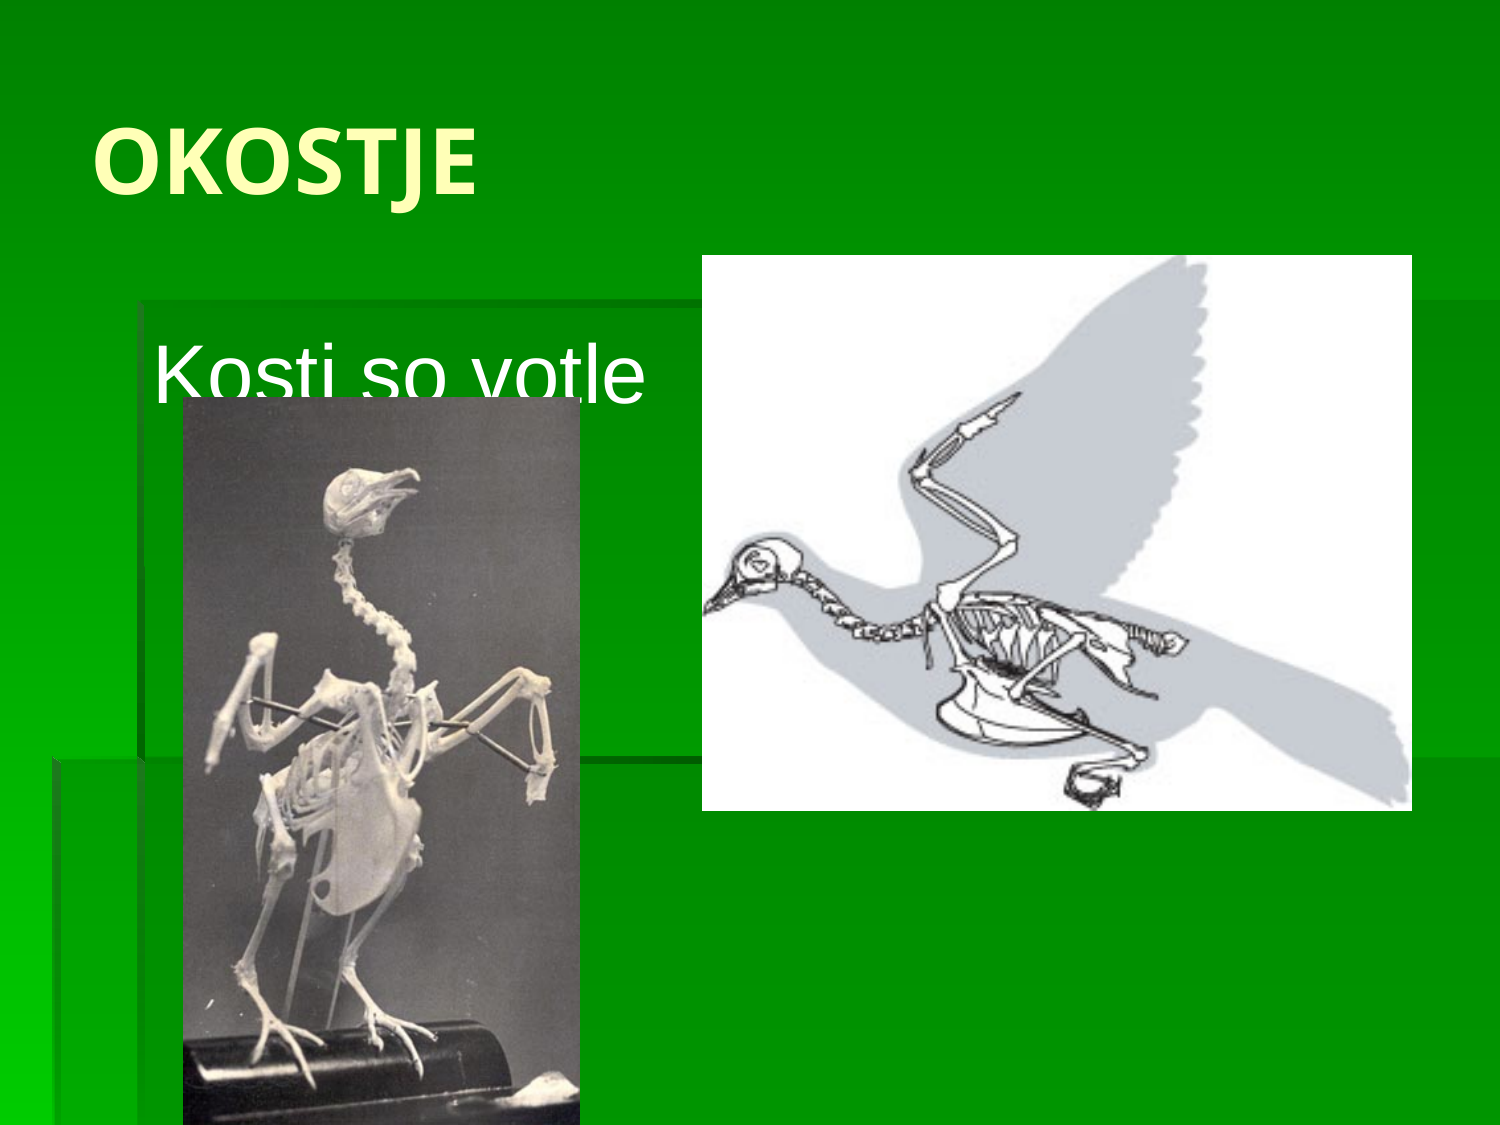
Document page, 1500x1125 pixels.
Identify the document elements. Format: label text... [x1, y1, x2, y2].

picture [702, 255, 1412, 811]
title OKOSTJE [75, 40, 1451, 275]
list Kosti so votle [137, 312, 1451, 1000]
picture [183, 397, 580, 1125]
